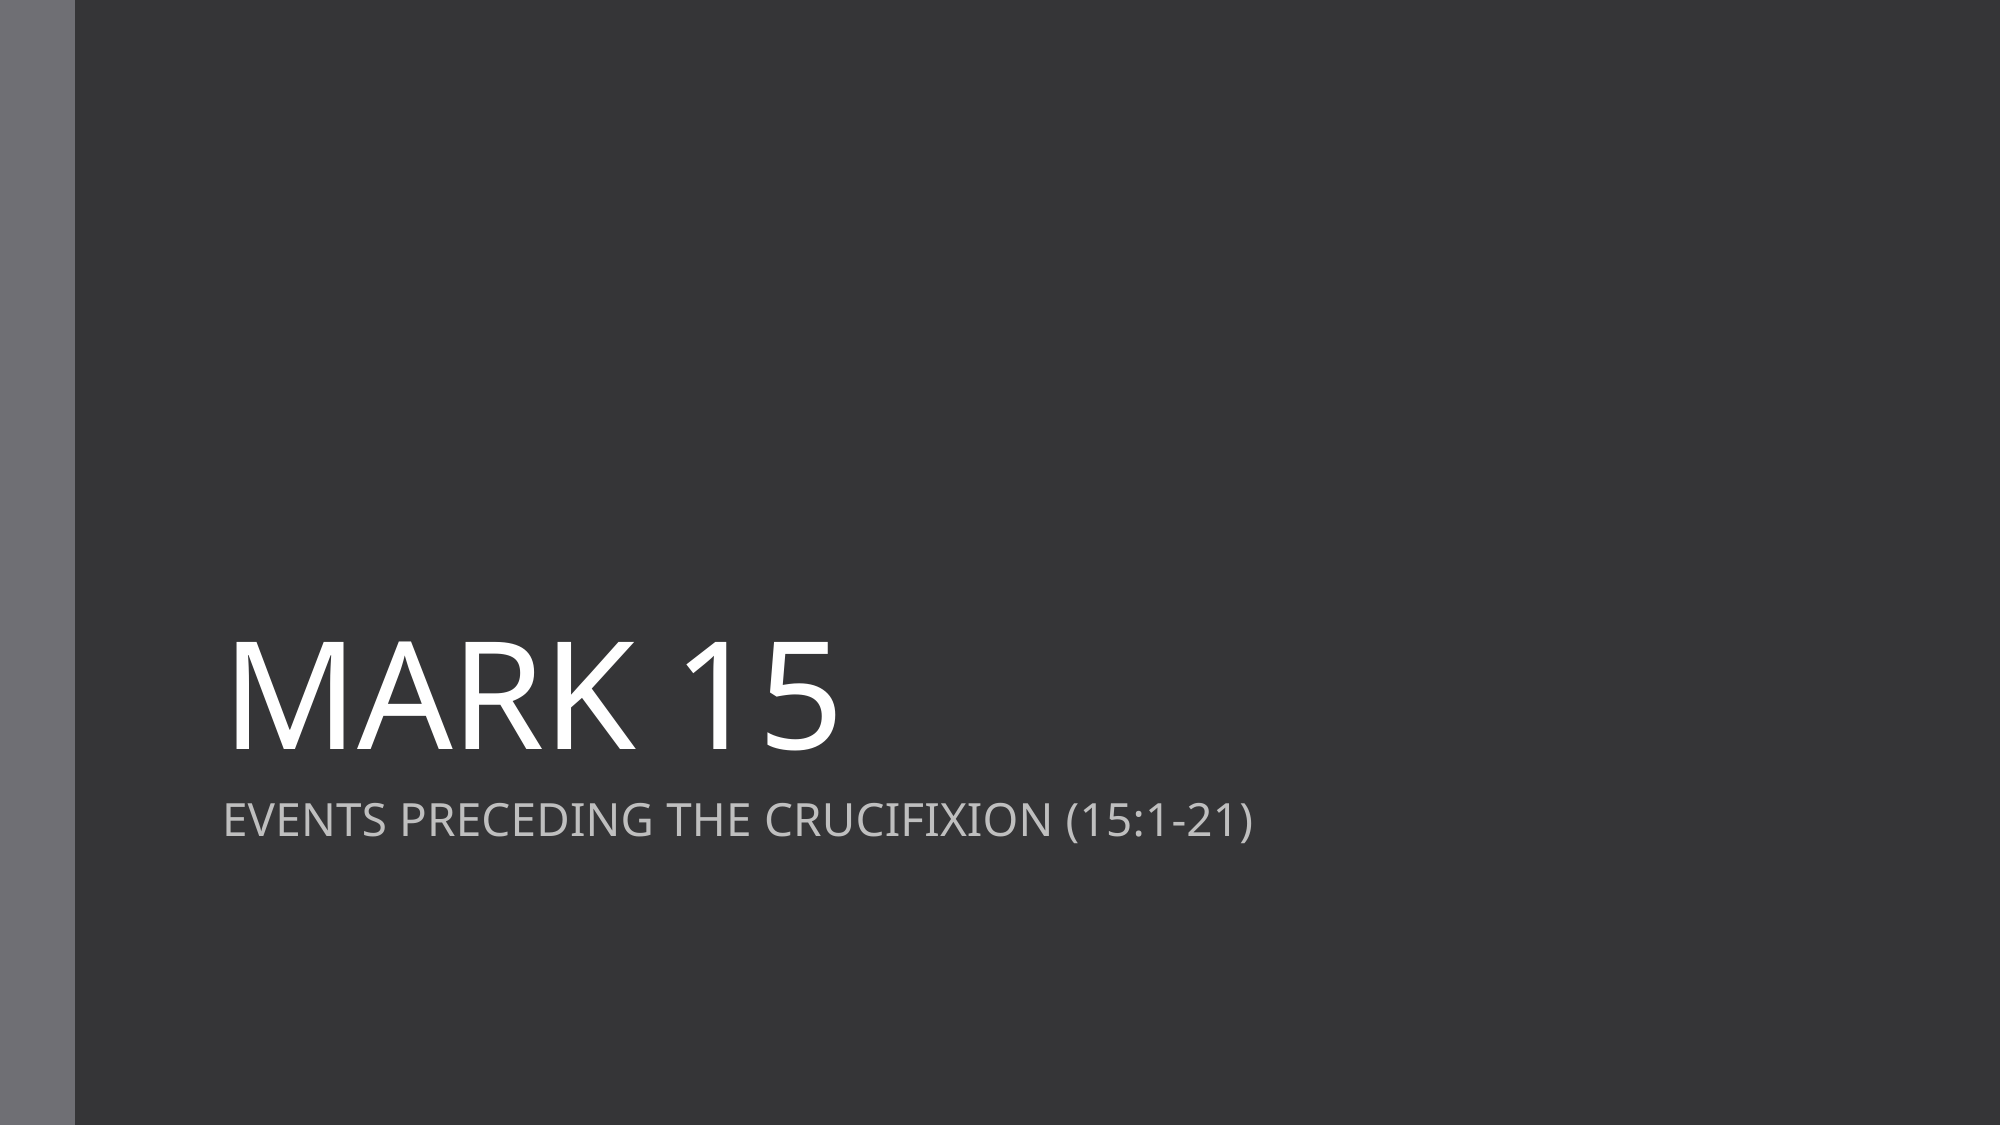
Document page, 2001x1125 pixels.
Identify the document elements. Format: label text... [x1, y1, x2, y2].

subtitle EVENTS PRECEDING THE CRUCIFIXION (15:1-21) [206, 787, 1752, 1066]
title MARK 15 [206, 124, 1752, 787]
